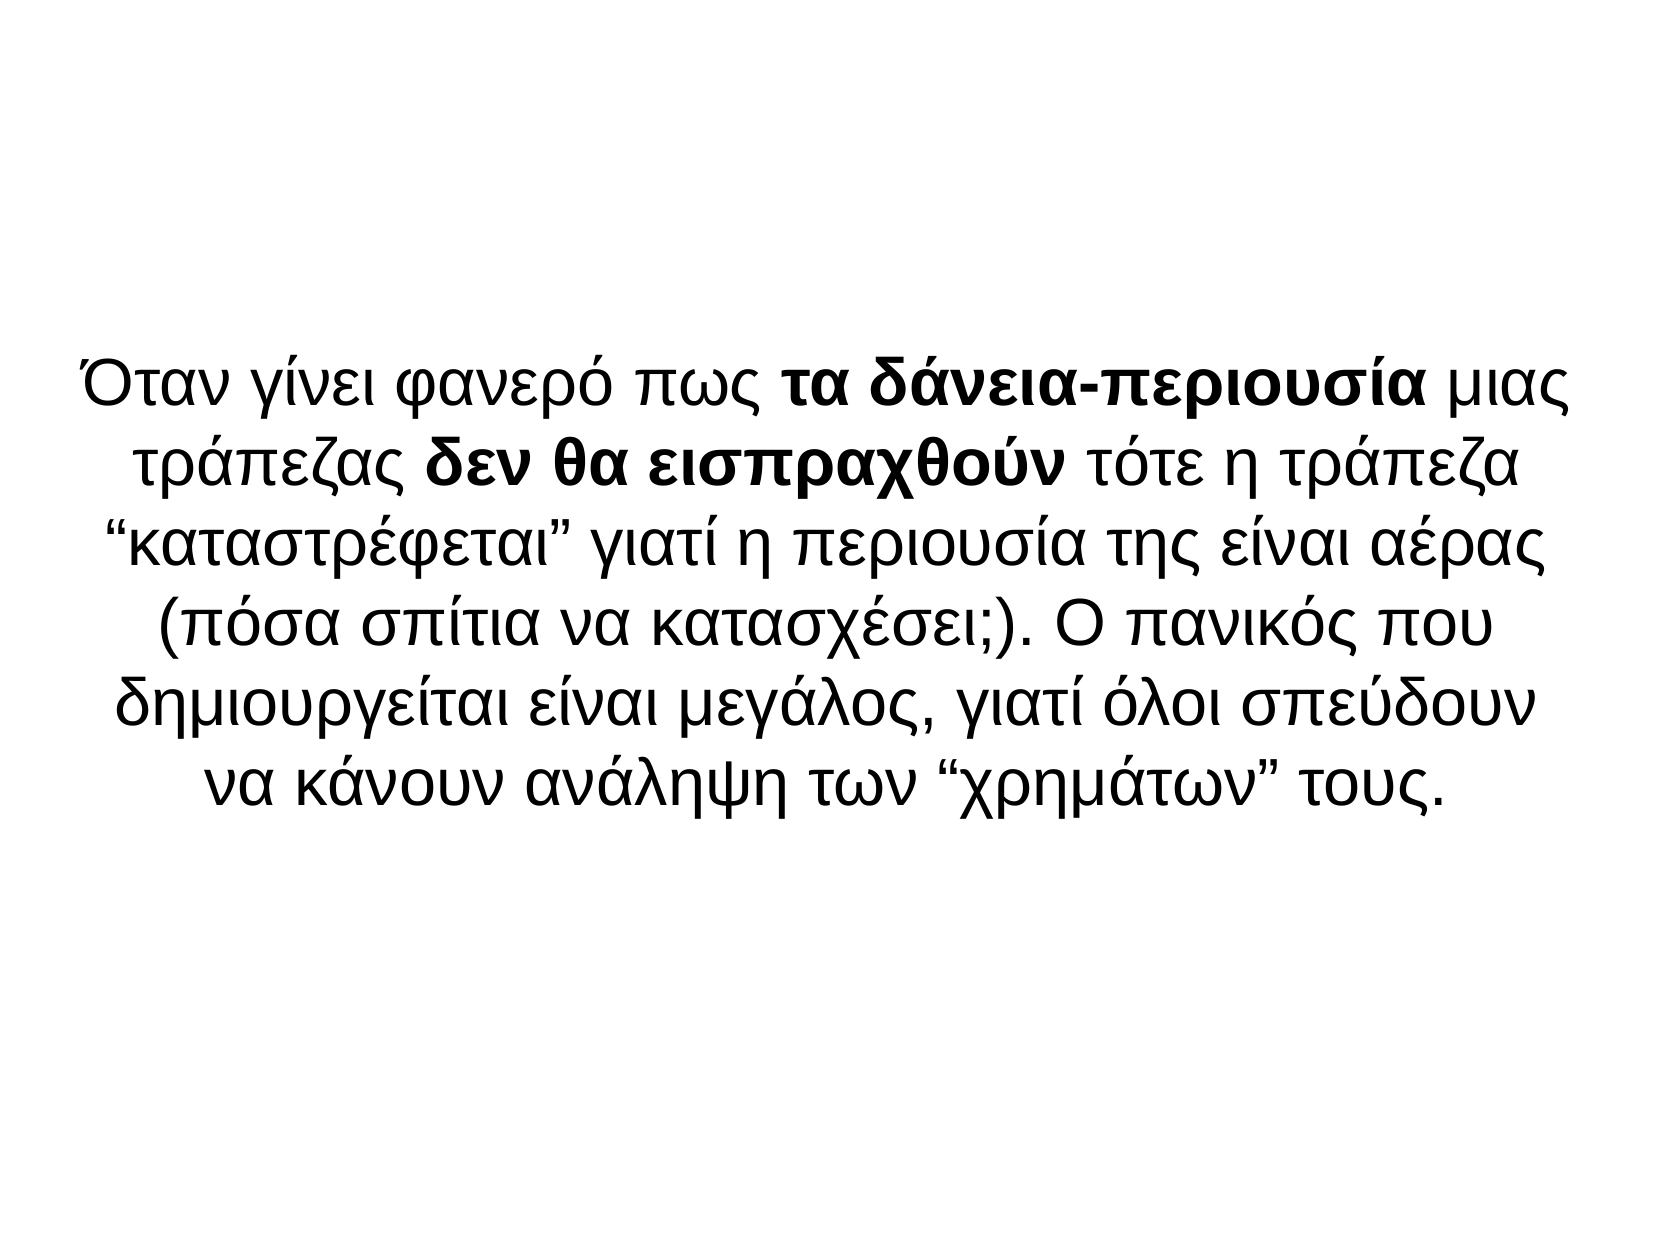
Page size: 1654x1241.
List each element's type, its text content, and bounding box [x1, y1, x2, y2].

subtitle Όταν γίνει φανερό πως τα δάνεια-περιουσία μιας τράπεζας δεν θα εισπραχθούν τότε η τράπεζα “καταστρέφεται” γιατί η περιουσία της είναι αέρας (πόσα σπίτια να κατασχέσει;). Ο πανικός που δημιουργείται είναι μεγάλος, γιατί όλοι σπεύδουν να κάνουν ανάληψη των “χρημάτων” τους. [82, 56, 1571, 1102]
